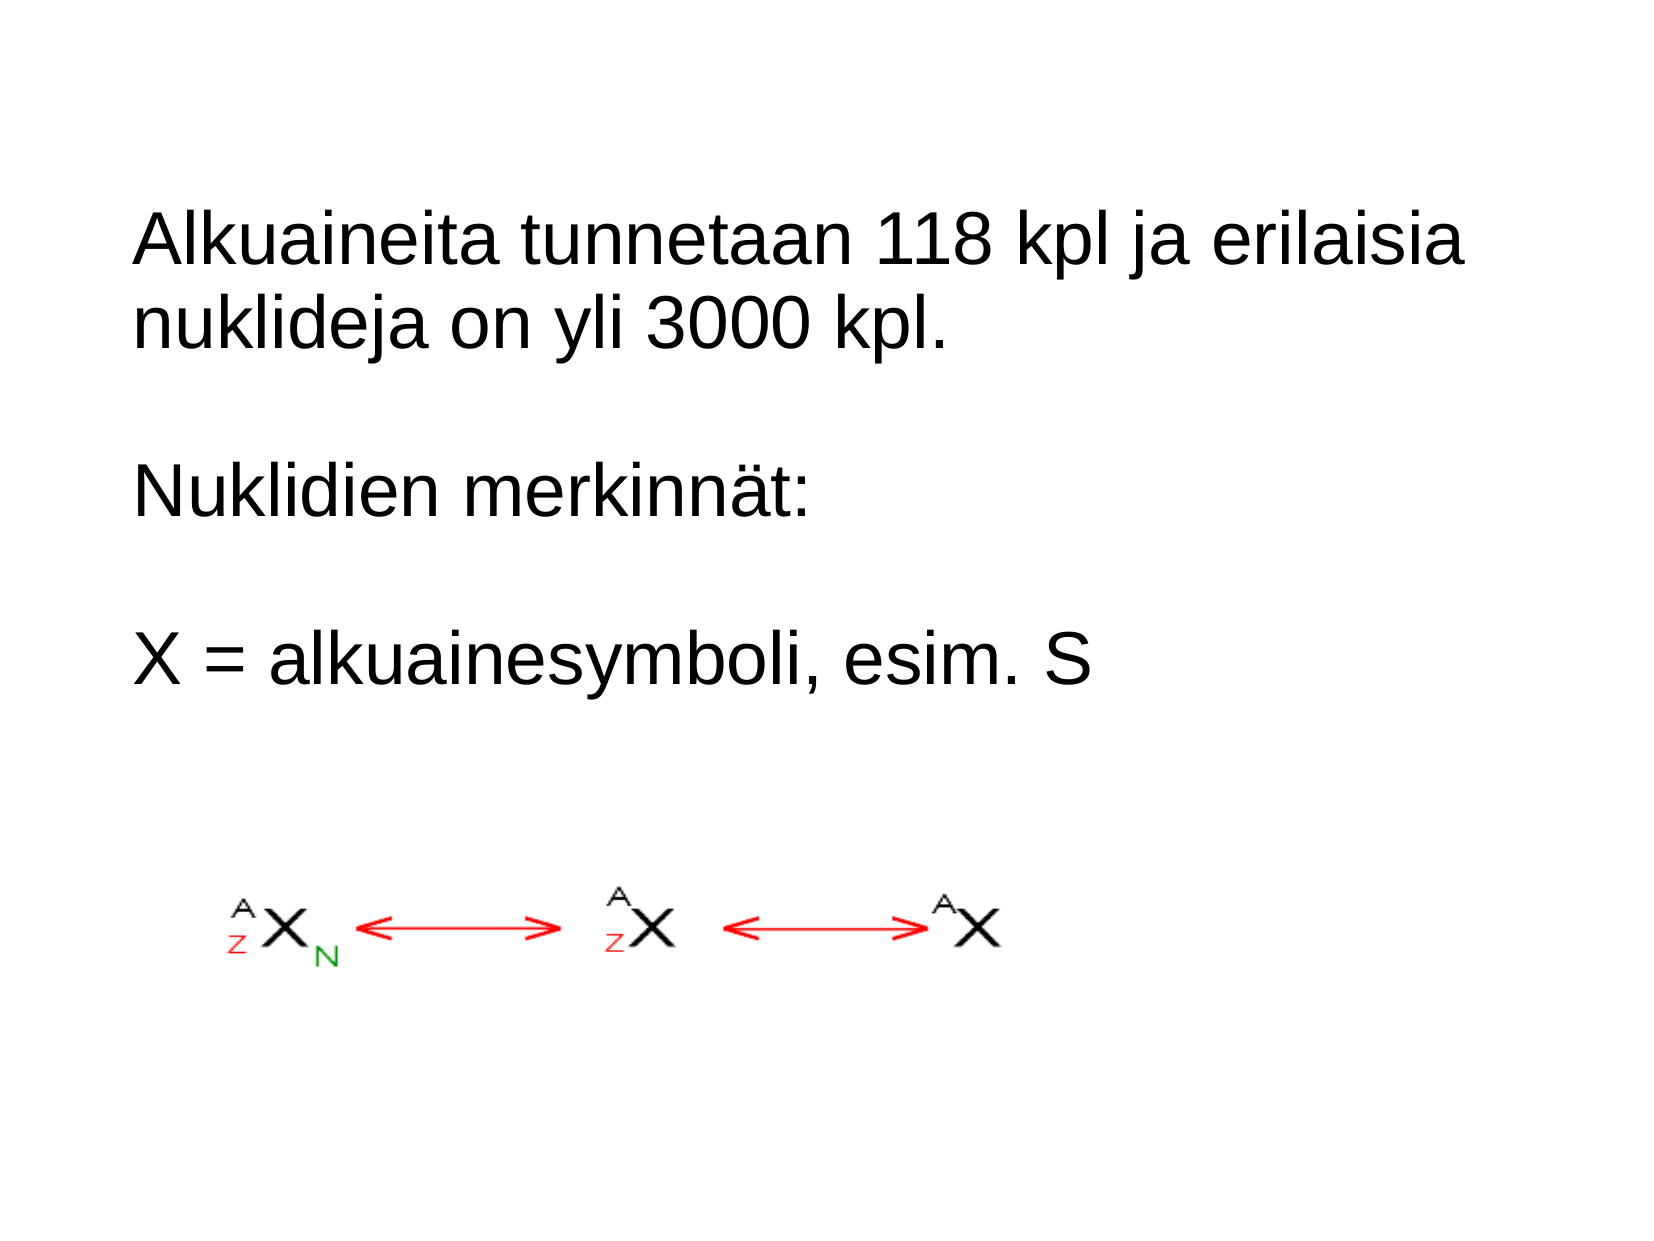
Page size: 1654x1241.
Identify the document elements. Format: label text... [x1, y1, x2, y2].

picture [144, 845, 1087, 993]
text_box Alkuaineita tunnetaan 118 kpl ja erilaisia nuklideja on yli 3000 kpl. Nuklidien merkinnät: X = alkuainesymboli, esim. S [118, 188, 1595, 708]
